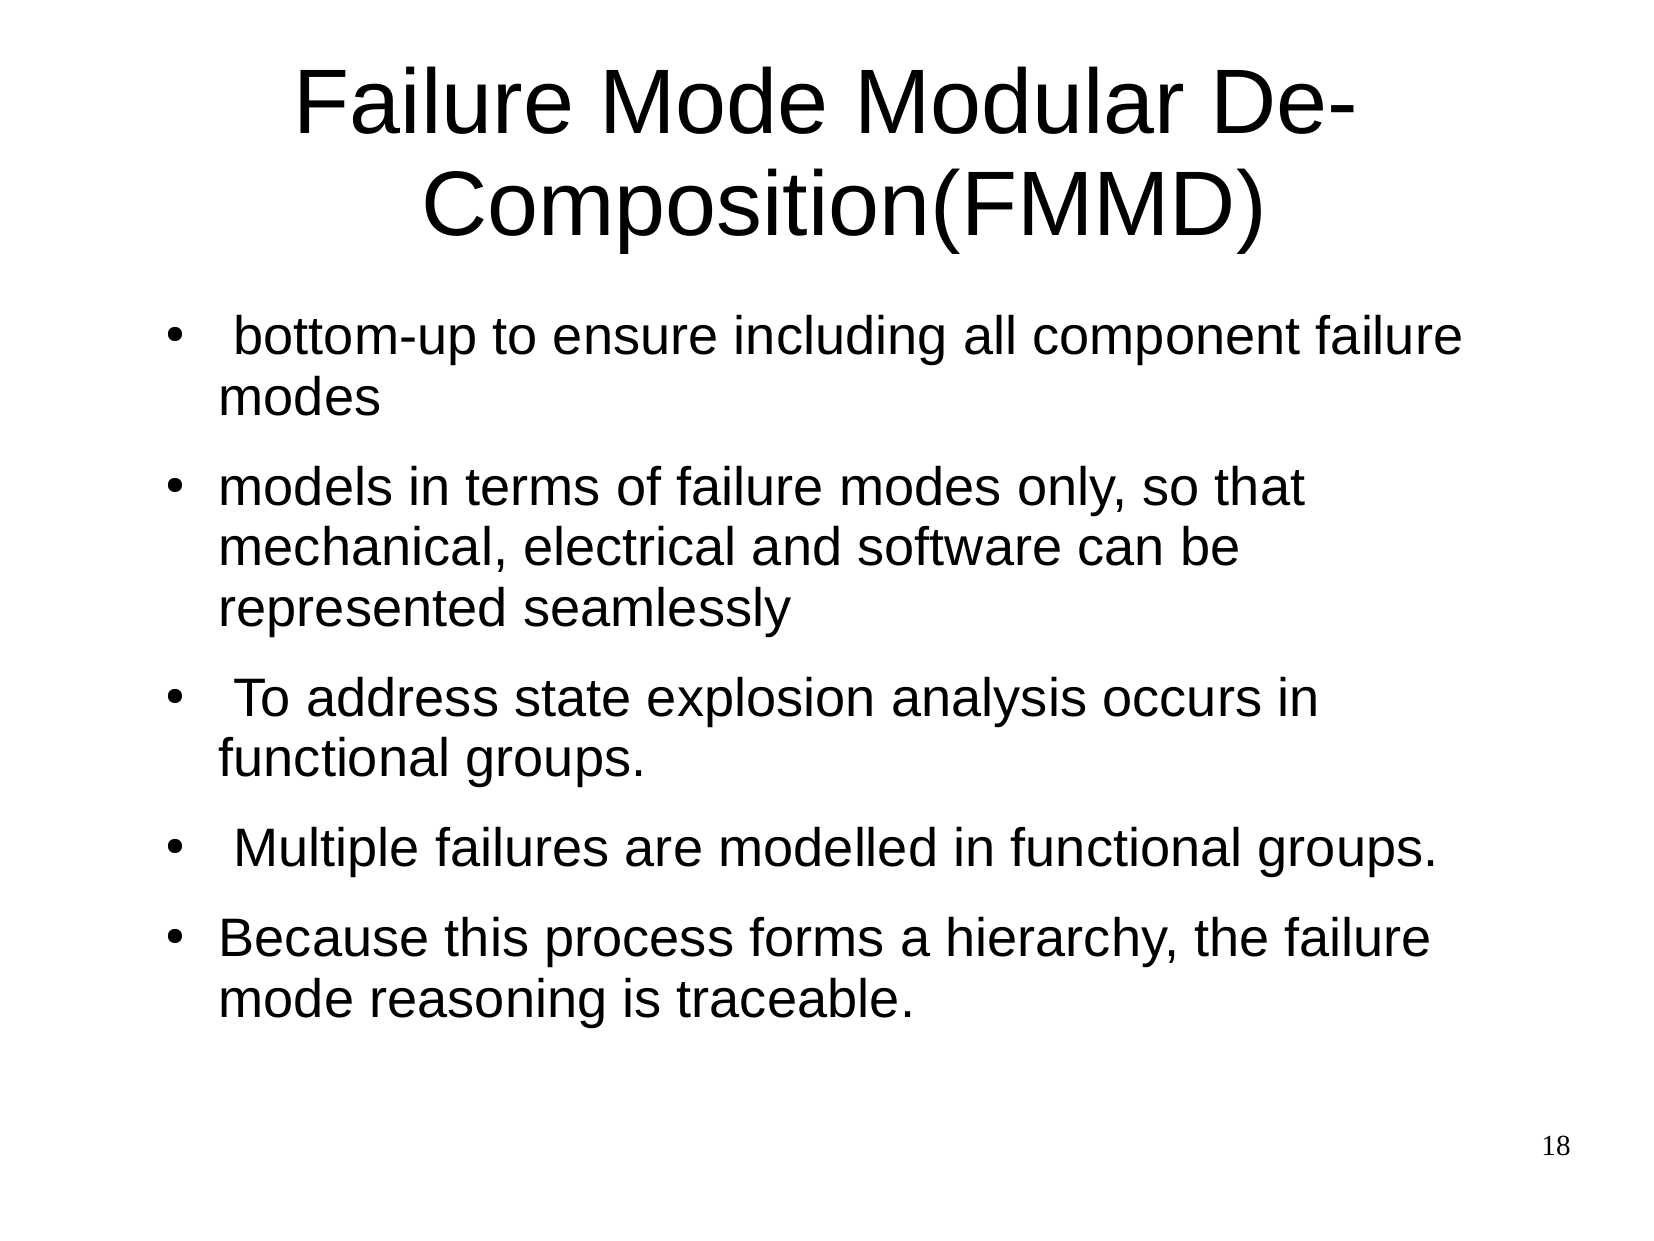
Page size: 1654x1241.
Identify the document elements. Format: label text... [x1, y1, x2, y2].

title Failure Mode Modular De-Composition(FMMD) [82, 49, 1571, 257]
list bottom-up to ensure including all component failure modes models in terms of failure modes only, so that mechanical, electrical and software can be represented seamlessly To address state explosion analysis occurs in functional groups. Multiple failures are modelled in functional groups. Because this process forms a hierarchy, the failure mode reasoning is traceable. [147, 305, 1529, 1088]
